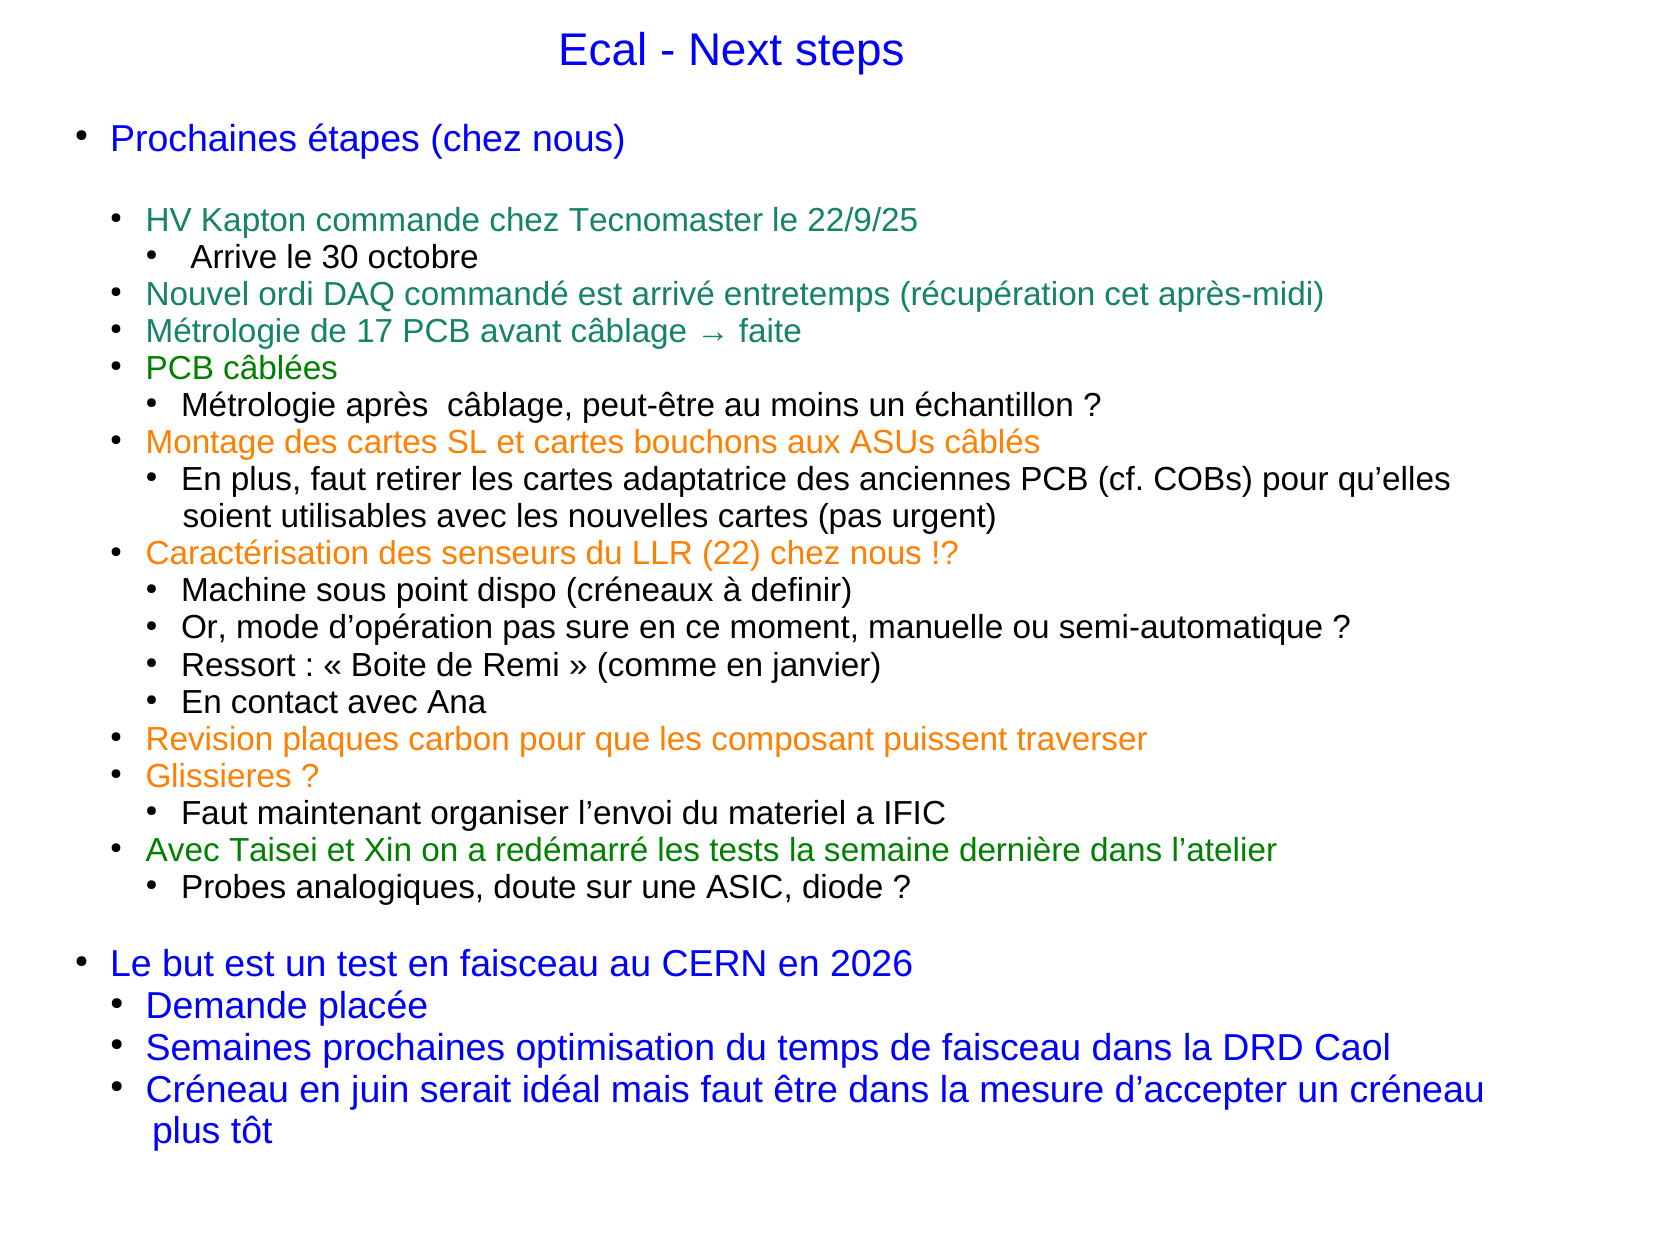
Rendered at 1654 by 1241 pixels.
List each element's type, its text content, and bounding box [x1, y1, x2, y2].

text_box Ecal - Next steps [543, 14, 1471, 70]
text_box Prochaines étapes (chez nous) HV Kapton commande chez Tecnomaster le 22/9/25 Arrive le 30 octobre Nouvel ordi DAQ commandé est arrivé entretemps (récupération cet après-midi) Métrologie de 17 PCB avant câblage → faite PCB câblées Métrologie après câblage, peut-être au moins un échantillon ? Montage des cartes SL et cartes bouchons aux ASUs câblés En plus, faut retirer les cartes adaptatrice des anciennes PCB (cf. COBs) pour qu’elles soient utilisables avec les nouvelles cartes (pas urgent) Caractérisation des senseurs du LLR (22) chez nous !? Machine sous point dispo (créneaux à definir) Or, mode d’opération pas sure en ce moment, manuelle ou semi-automatique ? Ressort : « Boite de Remi » (comme en janvier) En contact avec Ana Revision plaques carbon pour que les composant puissent traverser Glissieres ? Faut maintenant organiser l’envoi du materiel a IFIC Avec Taisei et Xin on a redémarré les tests la semaine dernière dans l’atelier Probes analogiques, doute sur une ASIC, diode ? Le but est un test en faisceau au CERN en 2026 Demande placée Semaines prochaines optimisation du temps de faisceau dans la DRD Caol Créneau en juin serait idéal mais faut être dans la mesure d’accepter un créneau plus tôt [60, 70, 1642, 1241]
